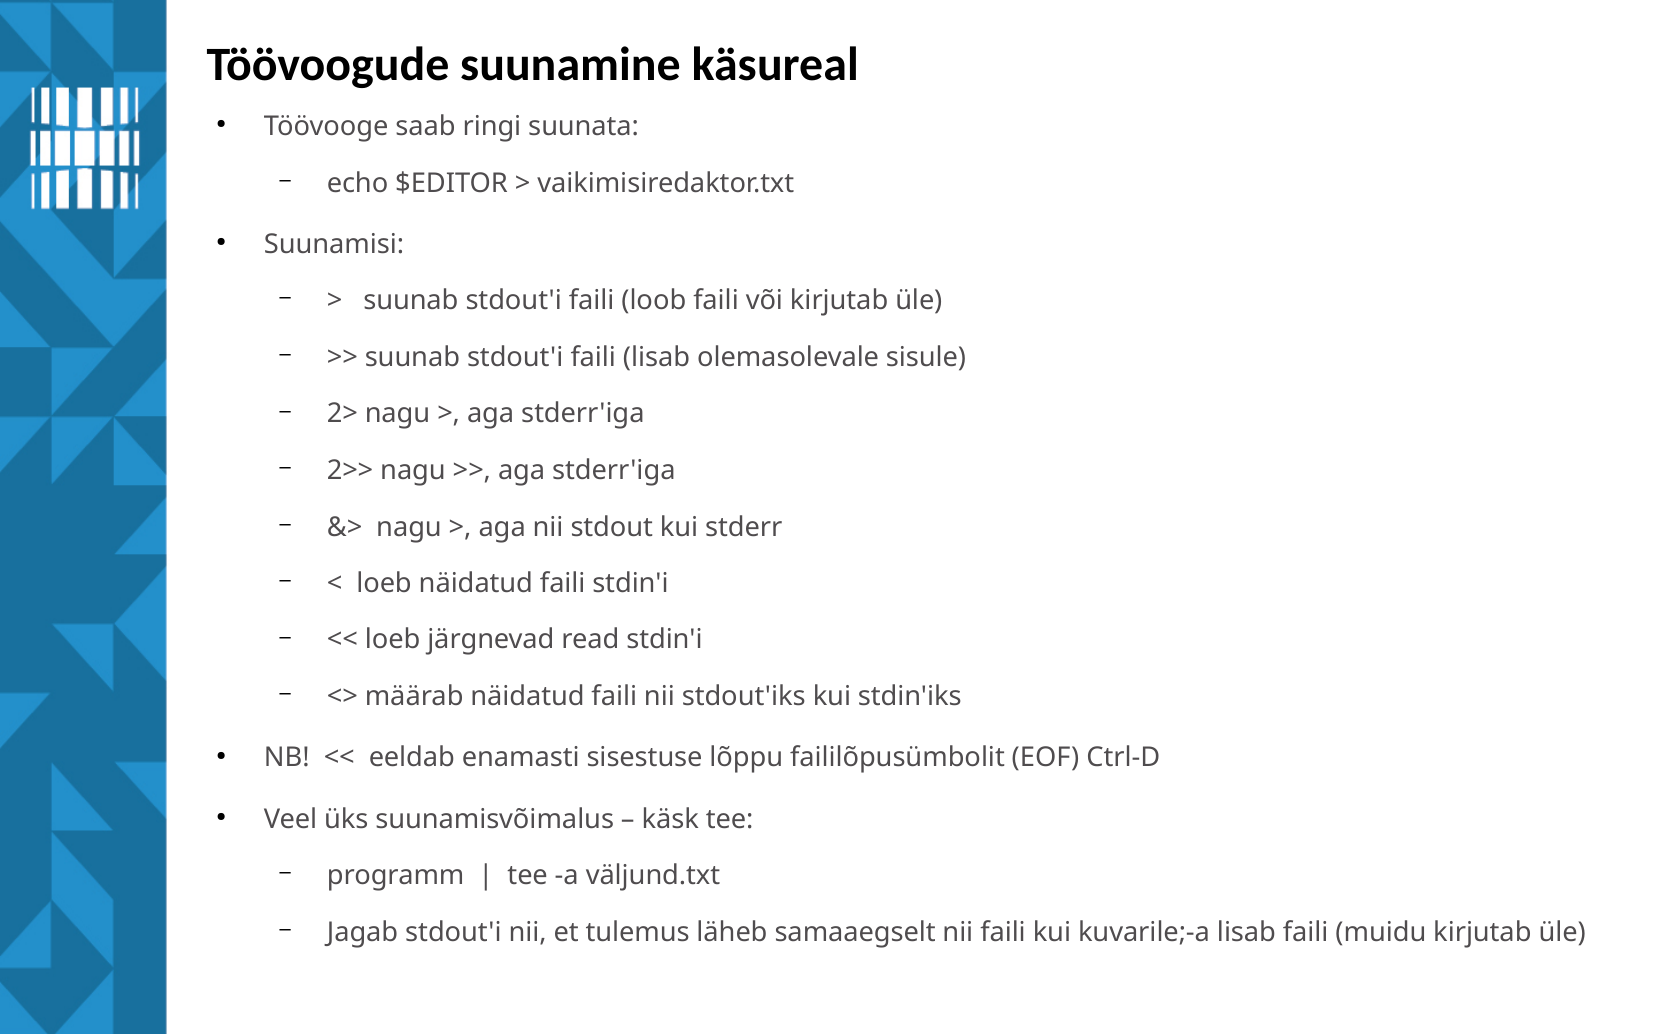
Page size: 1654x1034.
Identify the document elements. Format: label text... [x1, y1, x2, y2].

list Töövooge saab ringi suunata: echo $EDITOR > vaikimisiredaktor.txt Suunamisi: > suunab stdout'i faili (loob faili või kirjutab üle) >> suunab stdout'i faili (lisab olemasolevale sisule) 2> nagu >, aga stderr'iga 2>> nagu >>, aga stderr'iga &> nagu >, aga nii stdout kui stderr < loeb näidatud faili stdin'i << loeb järgnevad read stdin'i <> määrab näidatud faili nii stdout'iks kui stdin'iks NB! << eeldab enamasti sisestuse lõppu faililõpusümbolit (EOF) Ctrl-D Veel üks suunamisvõimalus – käsk tee: programm | tee -a väljund.txt Jagab stdout'i nii, et tulemus läheb samaaegselt nii faili kui kuvarile;-a lisab faili (muidu kirjutab üle) [200, 106, 1607, 964]
picture [42, 108, 132, 208]
title Töövoogude suunamine käsureal [206, 12, 1571, 106]
